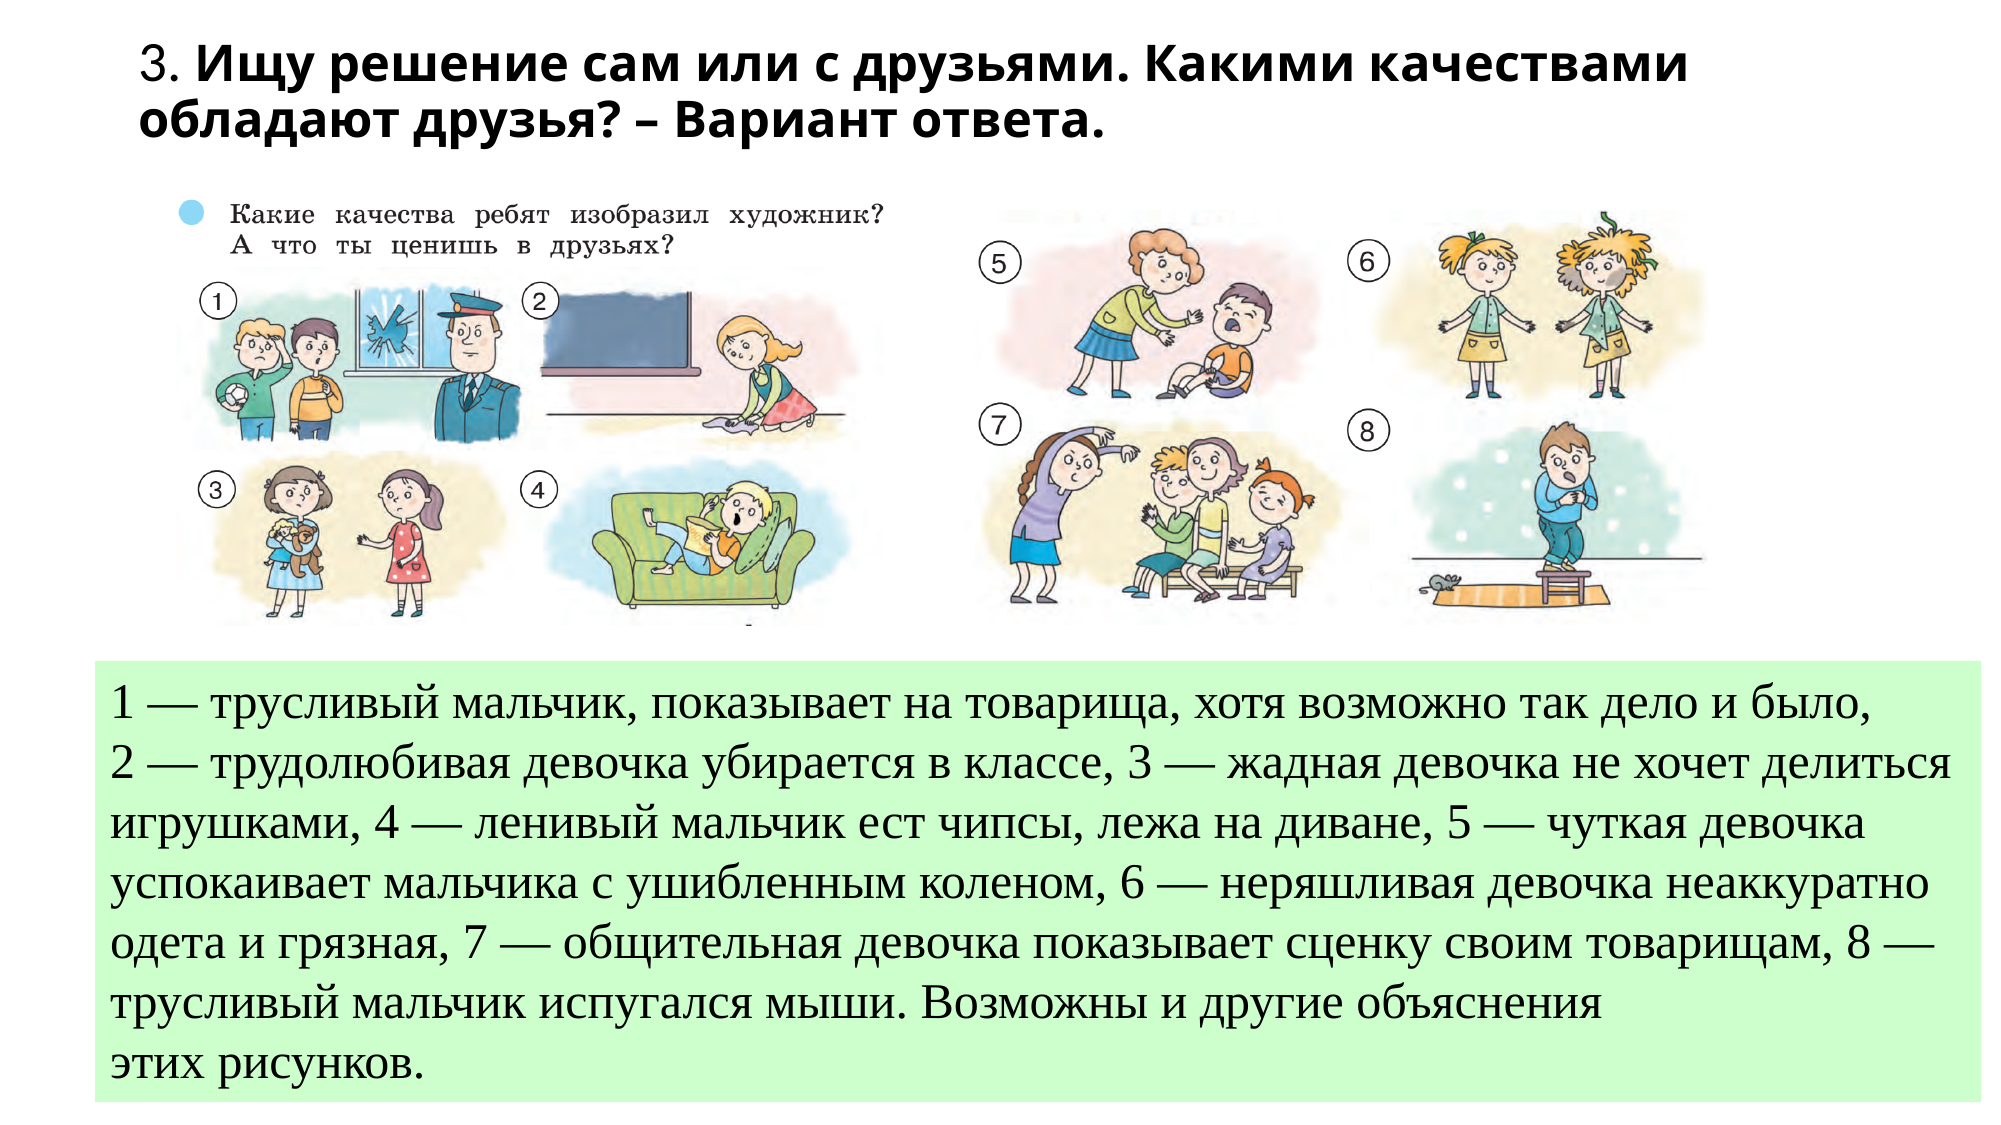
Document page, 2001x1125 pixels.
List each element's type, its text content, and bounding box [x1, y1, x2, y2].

title 3. Ищу решение сам или с друзьями. Какими качествами обладают друзья? – Вариант ответа. [123, 22, 1849, 158]
picture [165, 179, 907, 626]
list 1 — трусливый мальчик, показывает на товарища, хотя возможно так дело и было, 2 — трудолюбивая девочка убирается в классе, 3 — жадная девочка не хочет делиться игрушками, 4 — ленивый мальчик ест чипсы, лежа на диване, 5 — чуткая девочка успокаивает мальчика с ушибленным коленом, 6 — неряшливая девочка неаккуратно одета и грязная, 7 — общительная девочка показывает сценку своим товарищам, 8 — трусливый мальчик испугался мыши. Возможны и другие объяснения этих рисунков. [95, 660, 1982, 1103]
picture [961, 210, 1711, 626]
